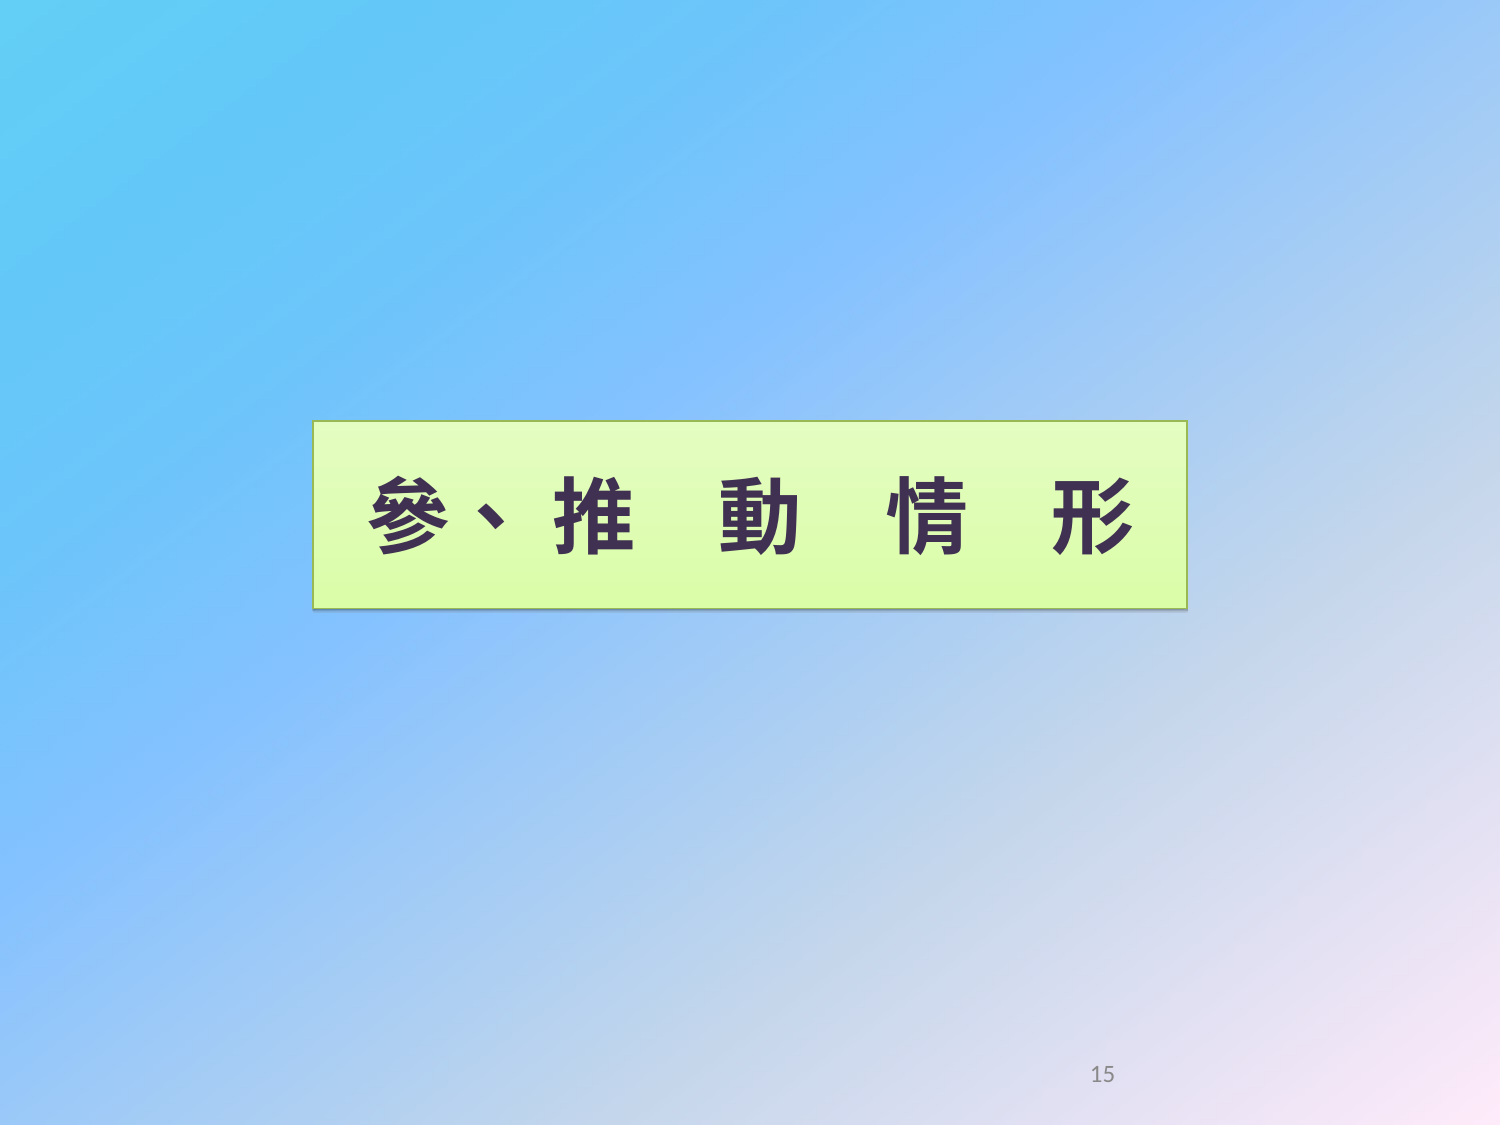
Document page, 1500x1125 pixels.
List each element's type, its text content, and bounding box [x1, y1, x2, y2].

title 參、 推 動 情 形 [312, 420, 1187, 609]
text_box [1074, 1042, 1426, 1103]
